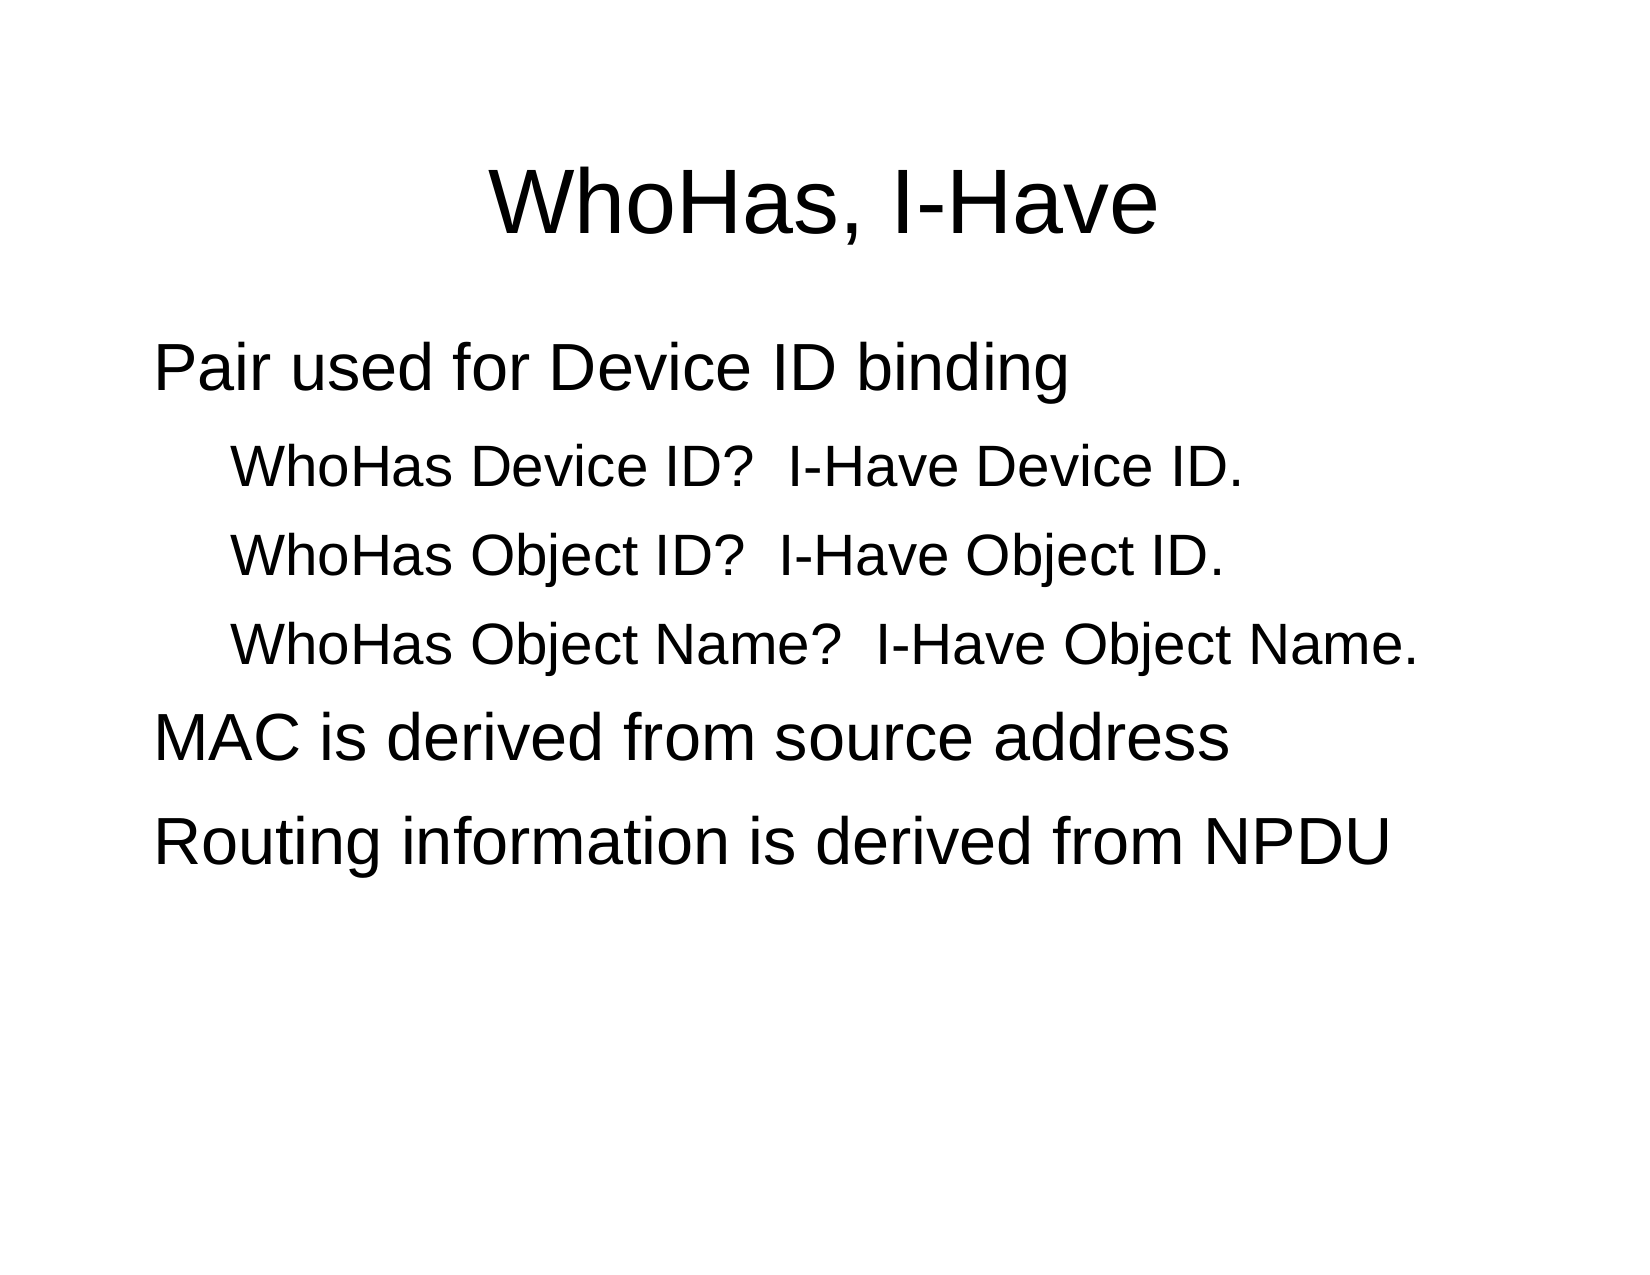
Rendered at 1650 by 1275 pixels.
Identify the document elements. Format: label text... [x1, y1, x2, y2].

title WhoHas, I-Have [135, 112, 1515, 291]
list Pair used for Device ID binding WhoHas Device ID? I-Have Device ID. WhoHas Object ID? I-Have Object ID. WhoHas Object Name? I-Have Object Name. MAC is derived from source address Routing information is derived from NPDU [135, 329, 1515, 1079]
